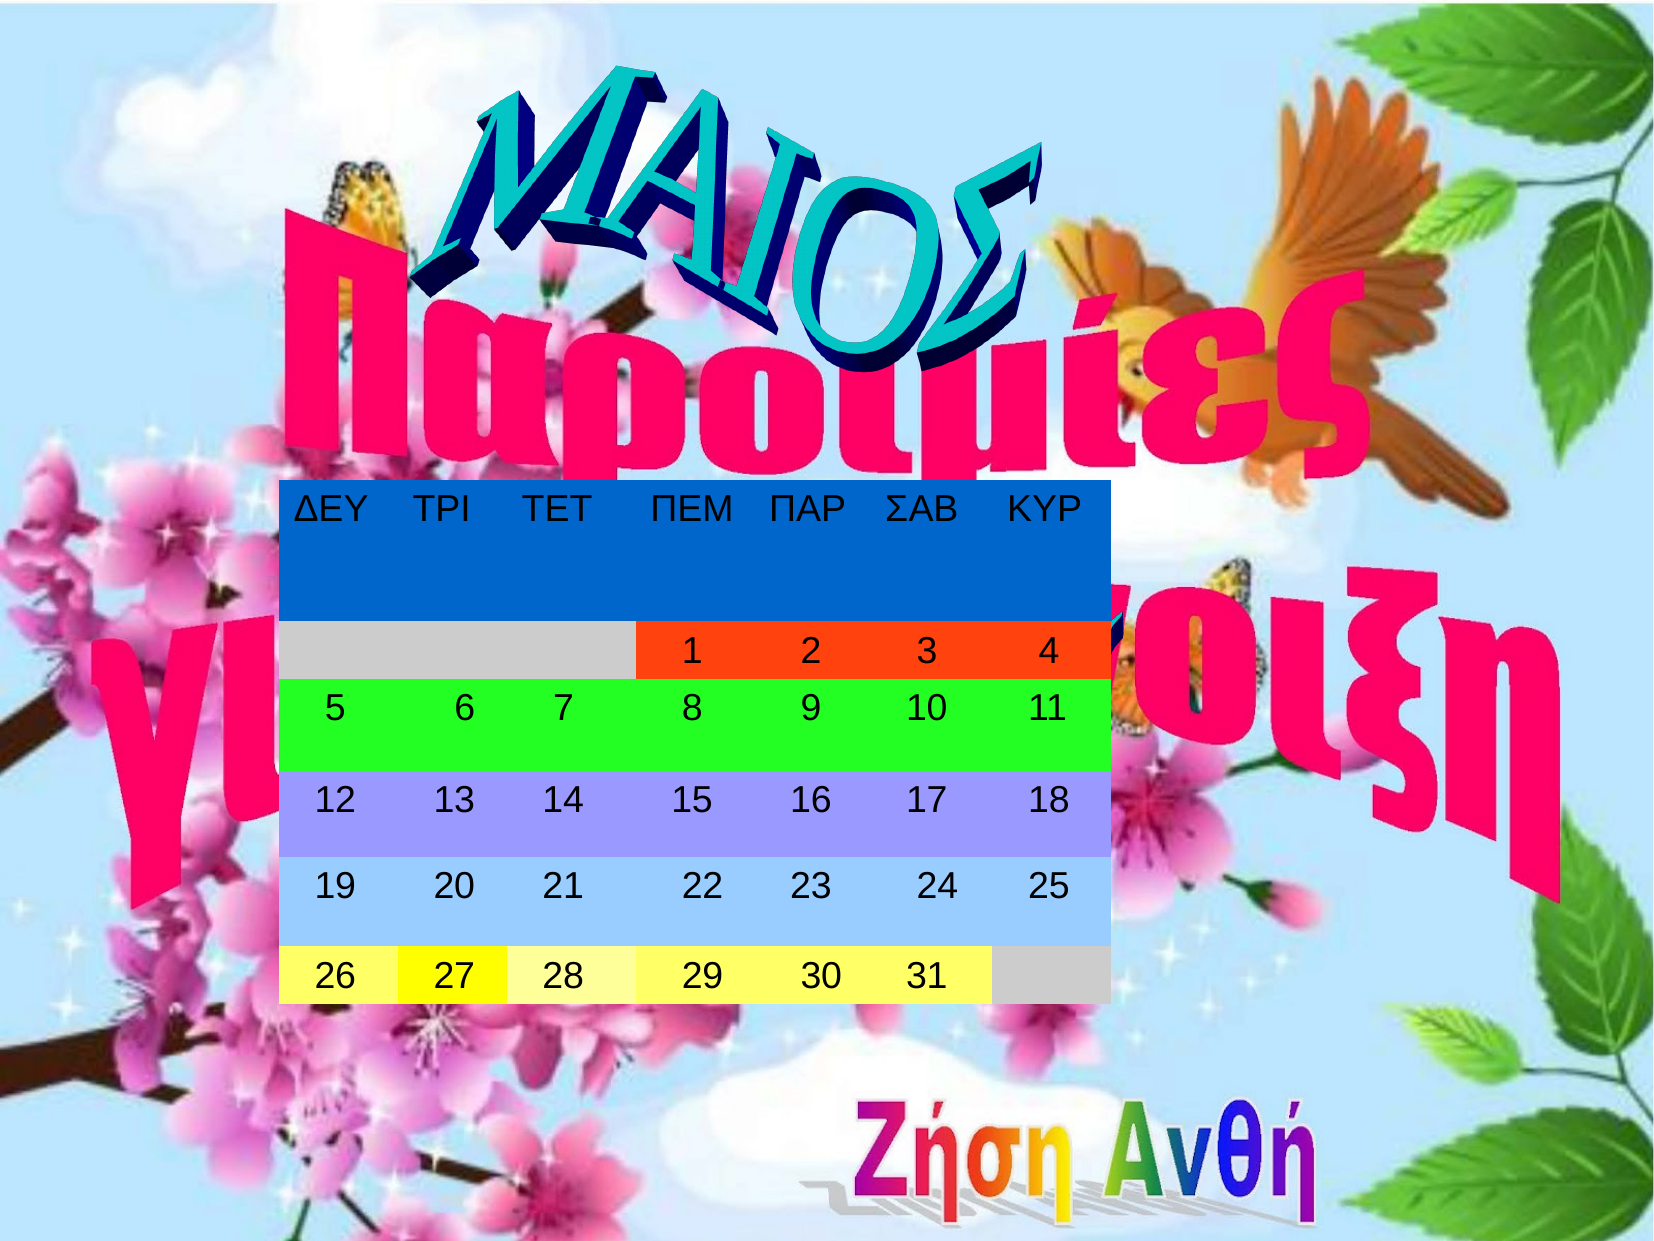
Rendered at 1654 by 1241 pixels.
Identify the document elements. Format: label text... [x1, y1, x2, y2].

table_cell 4 [992, 621, 1111, 679]
table_cell 22 [636, 857, 754, 946]
table_cell [398, 621, 507, 679]
picture [0, 0, 1654, 1241]
table_cell 7 [507, 679, 636, 771]
table_cell 3 [870, 621, 992, 679]
table_cell 13 [398, 771, 507, 857]
table_cell 11 [992, 679, 1111, 771]
table_cell [279, 621, 398, 679]
table_cell 21 [507, 857, 636, 946]
table_header ΤΡΙ [398, 480, 507, 621]
table_cell 17 [870, 771, 992, 857]
table_cell [992, 946, 1111, 1004]
table_cell 23 [754, 857, 870, 946]
table_cell 16 [754, 771, 870, 857]
table_header ΣΑΒ [870, 480, 992, 621]
table_header ΠΑΡ [754, 480, 870, 621]
table_cell 26 [279, 946, 398, 1004]
table_cell 14 [507, 771, 636, 857]
table_cell 29 [636, 946, 754, 1004]
table_header ΚΥΡ [992, 480, 1111, 621]
table_cell [507, 621, 636, 679]
table_cell 27 [398, 946, 507, 1004]
table_cell 1 [636, 621, 754, 679]
table_cell 30 [754, 946, 870, 1004]
table_cell 12 [279, 771, 398, 857]
table_cell 10 [870, 679, 992, 771]
table_cell 28 [507, 946, 636, 1004]
table_cell 5 [279, 679, 398, 771]
table_cell 20 [398, 857, 507, 946]
table_header ΠΕΜ [636, 480, 754, 621]
table_cell 6 [398, 679, 507, 771]
table_header ΔΕΥ [279, 480, 398, 621]
table_cell 25 [992, 857, 1111, 946]
table_cell 31 [870, 946, 992, 1004]
table_cell 2 [754, 621, 870, 679]
table_cell 9 [754, 679, 870, 771]
table_cell 15 [636, 771, 754, 857]
table_cell 19 [279, 857, 398, 946]
table_cell 24 [870, 857, 992, 946]
table_cell 8 [636, 679, 754, 771]
table_header ΤΕΤ [507, 480, 636, 621]
table_cell 18 [992, 771, 1111, 857]
